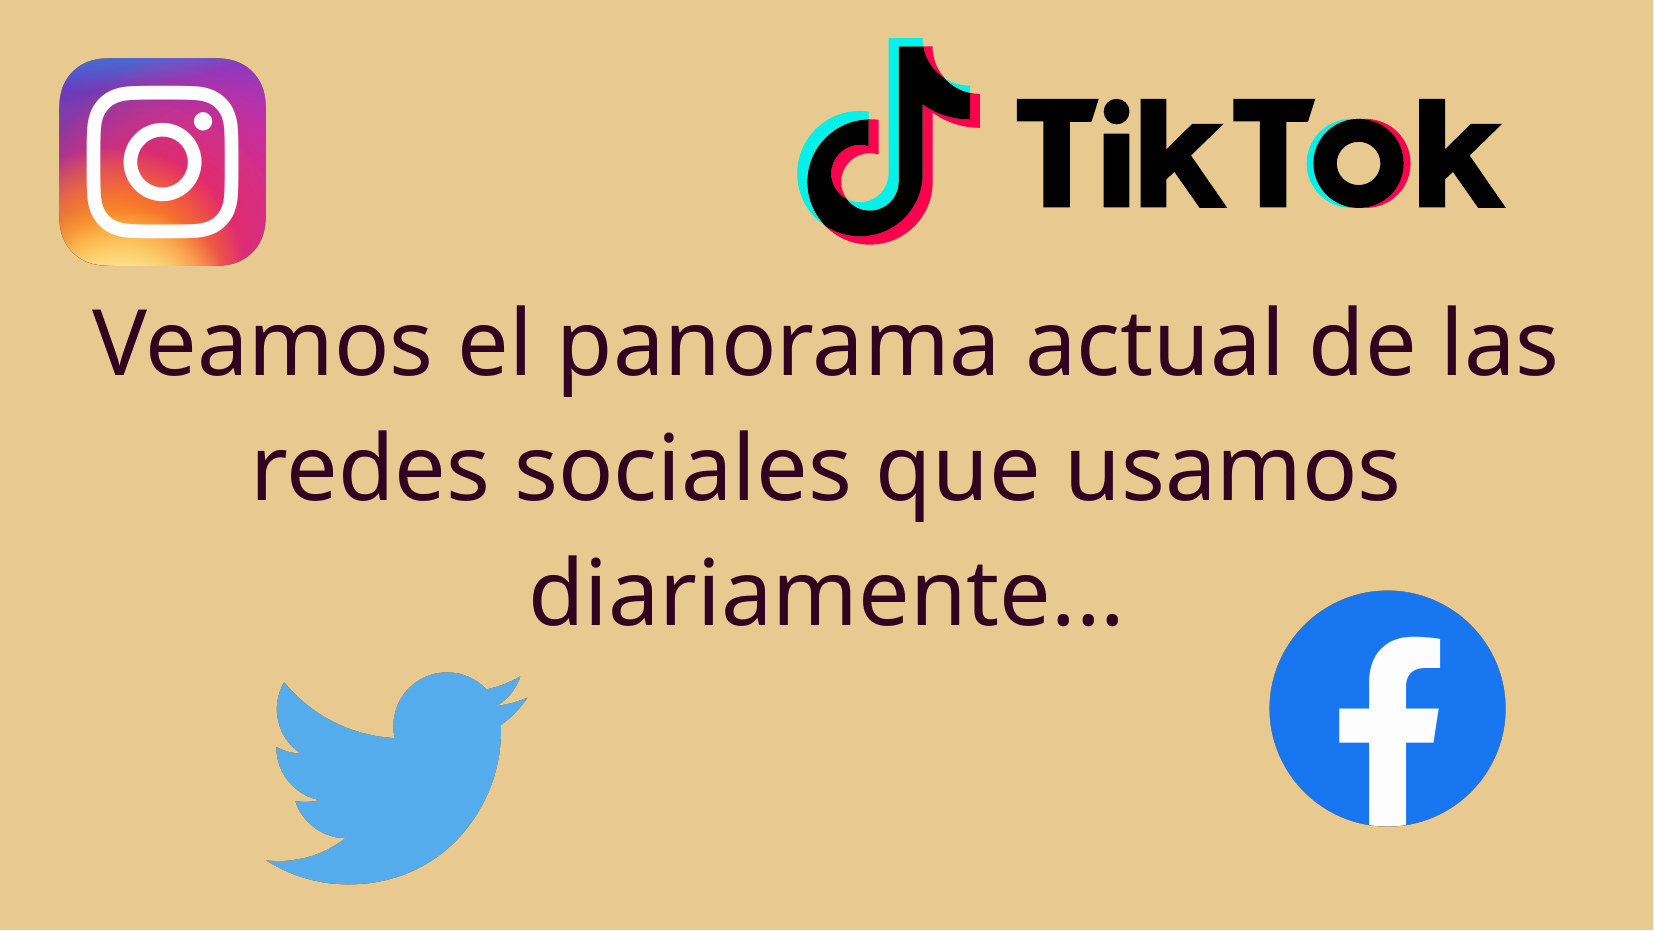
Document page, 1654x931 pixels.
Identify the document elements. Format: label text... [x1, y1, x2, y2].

picture [265, 671, 528, 886]
picture [797, 38, 1506, 245]
picture [1269, 590, 1506, 827]
title Veamos el panorama actual de las redes sociales que usamos diariamente... [82, 299, 1571, 631]
picture [59, 58, 266, 266]
